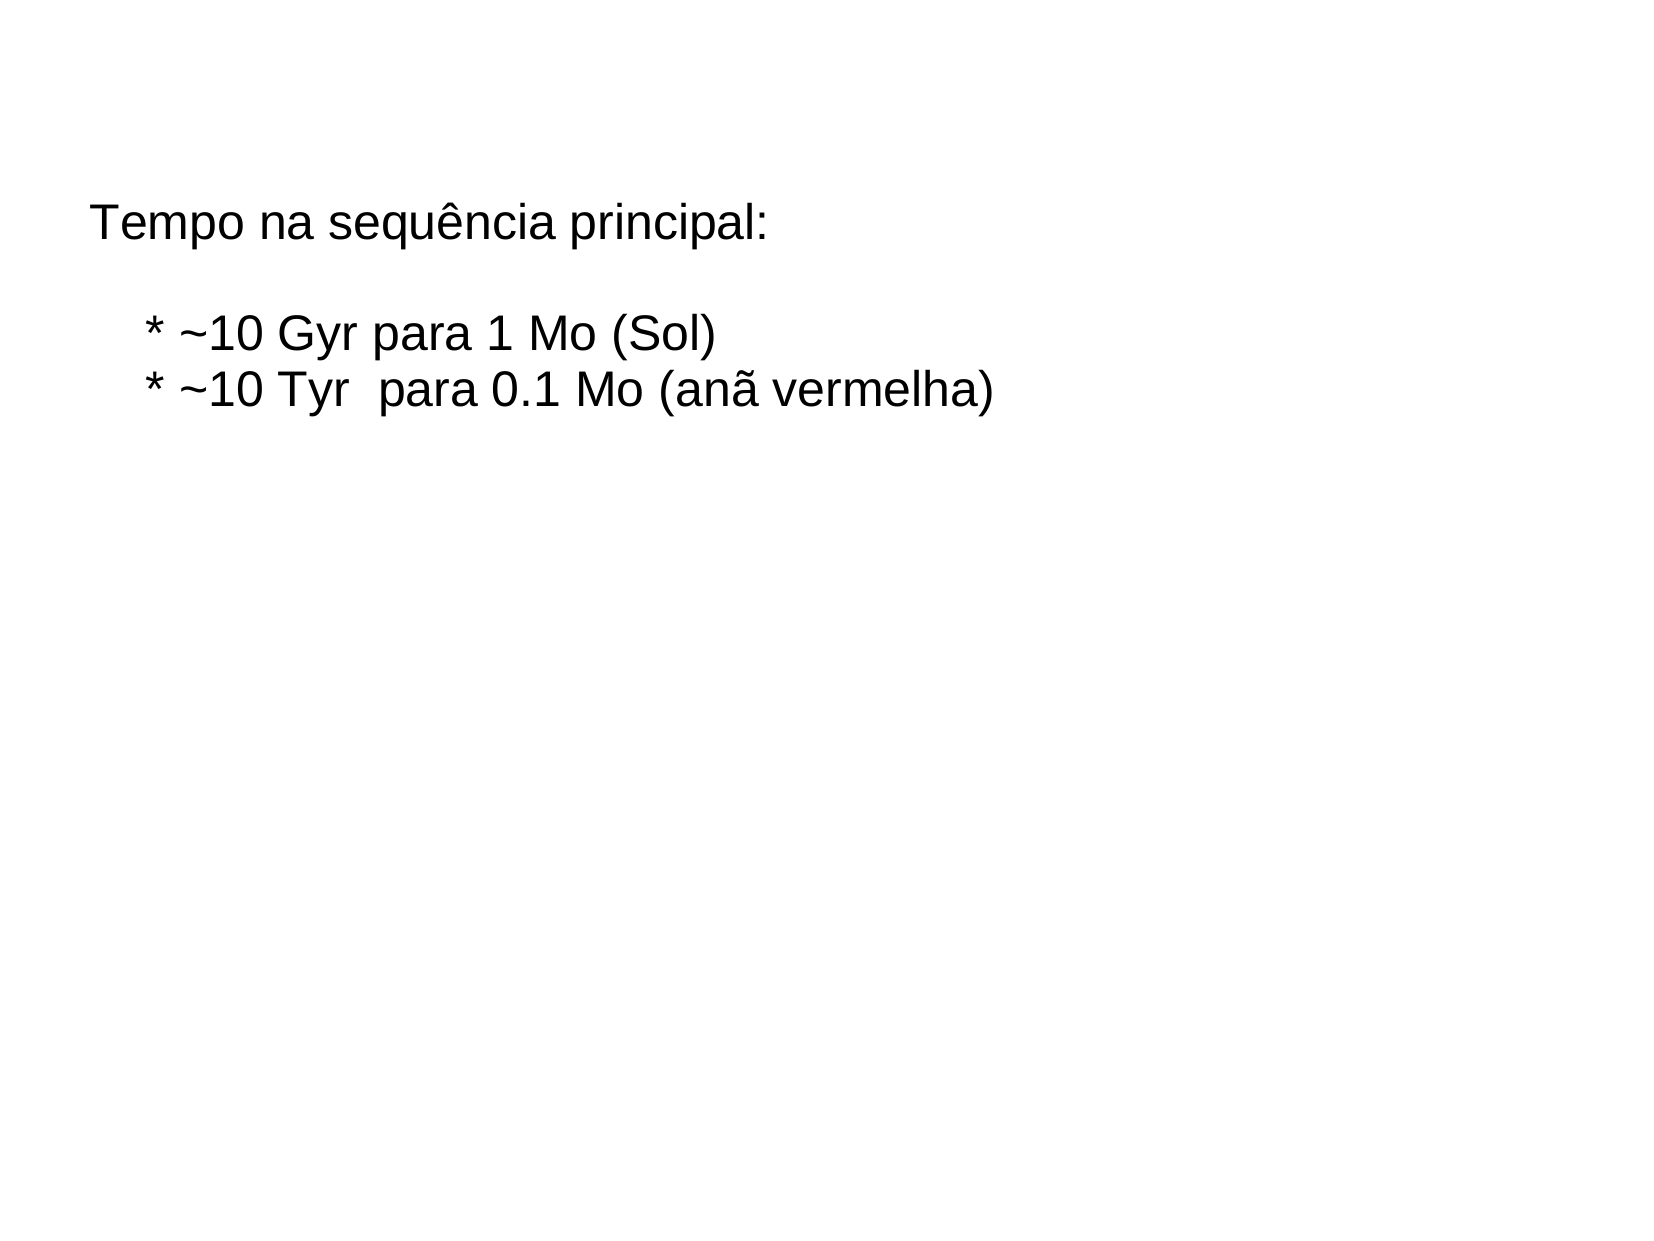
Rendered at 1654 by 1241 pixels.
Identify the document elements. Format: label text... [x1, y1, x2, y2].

text_box Tempo na sequência principal: * ~10 Gyr para 1 Mo (Sol) * ~10 Tyr para 0.1 Mo (anã vermelha) [75, 75, 1576, 536]
